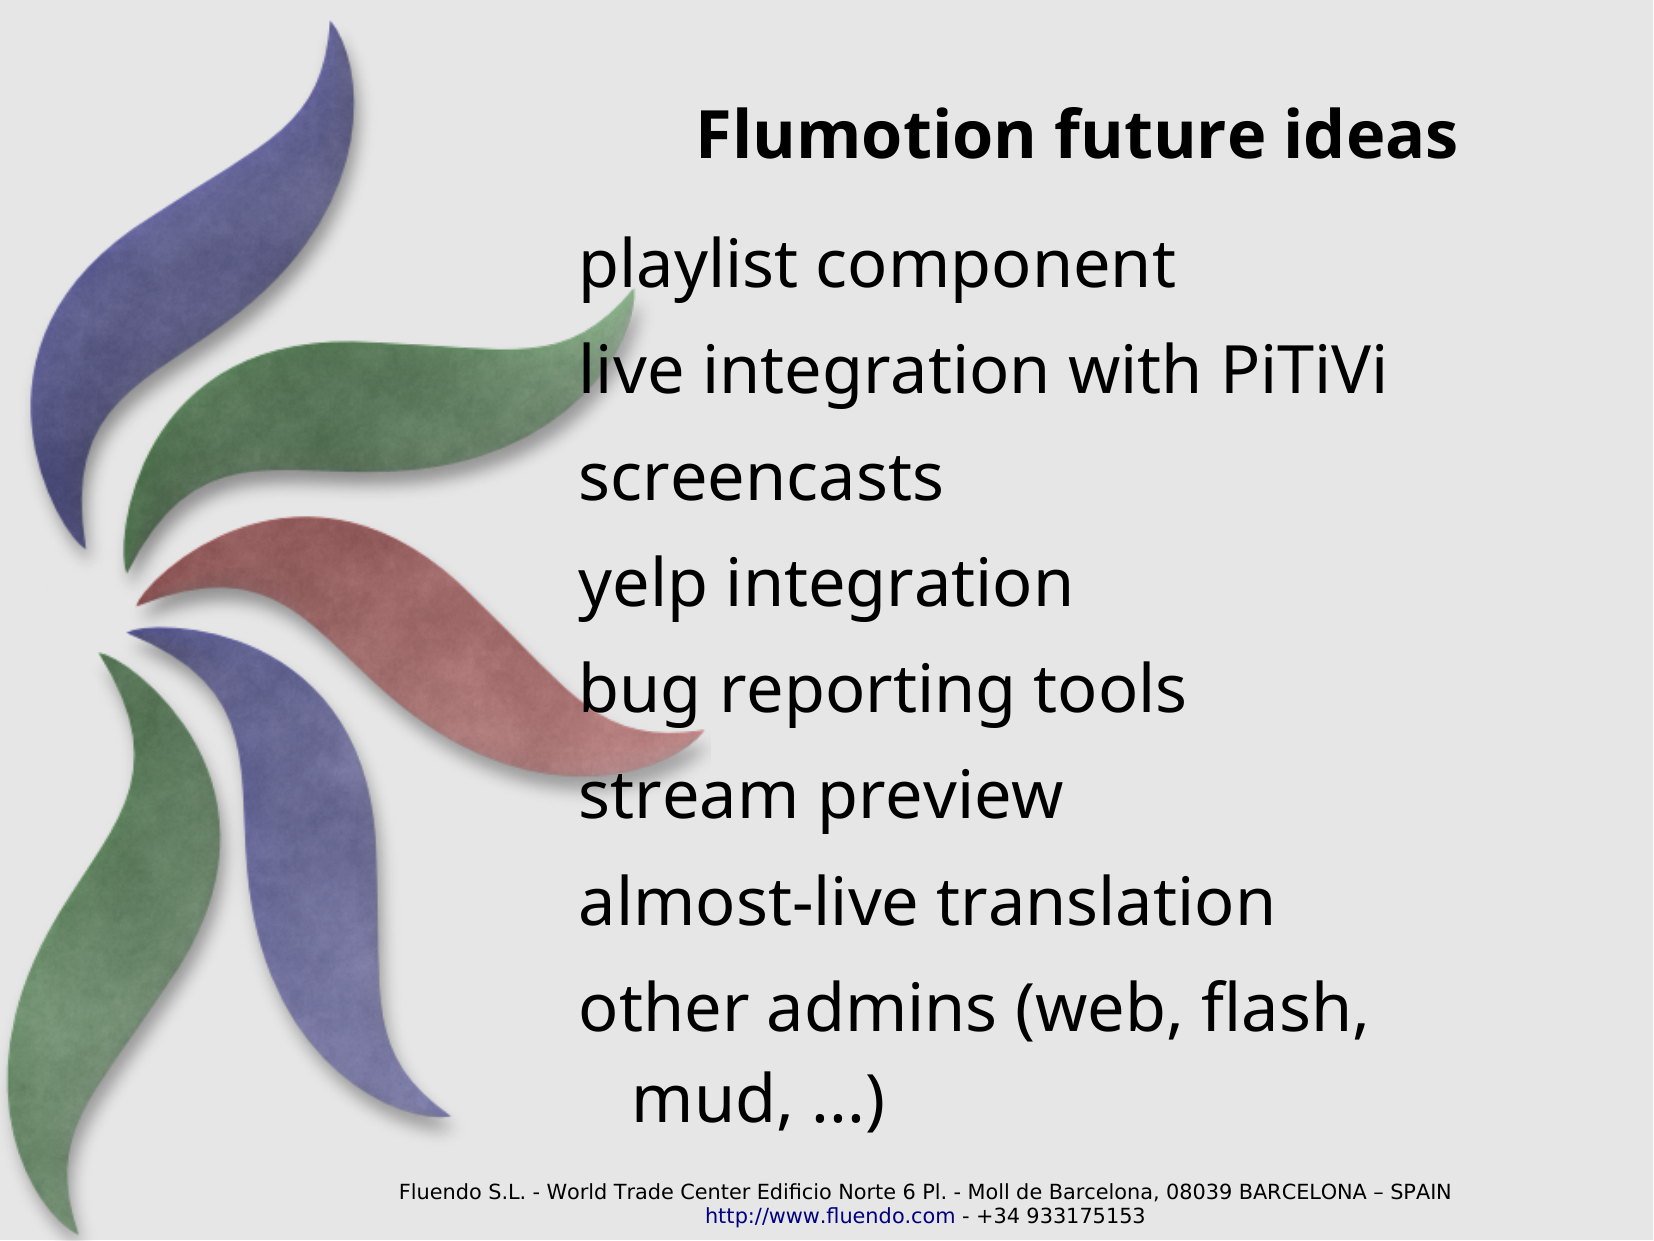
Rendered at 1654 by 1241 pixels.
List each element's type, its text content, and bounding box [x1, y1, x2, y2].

list playlist component live integration with PiTiVi screencasts yelp integration bug reporting tools stream preview almost-live translation other admins (web, flash, mud, ...) [560, 236, 1595, 1123]
picture [0, 0, 711, 1241]
title Flumotion future ideas [560, 58, 1595, 207]
